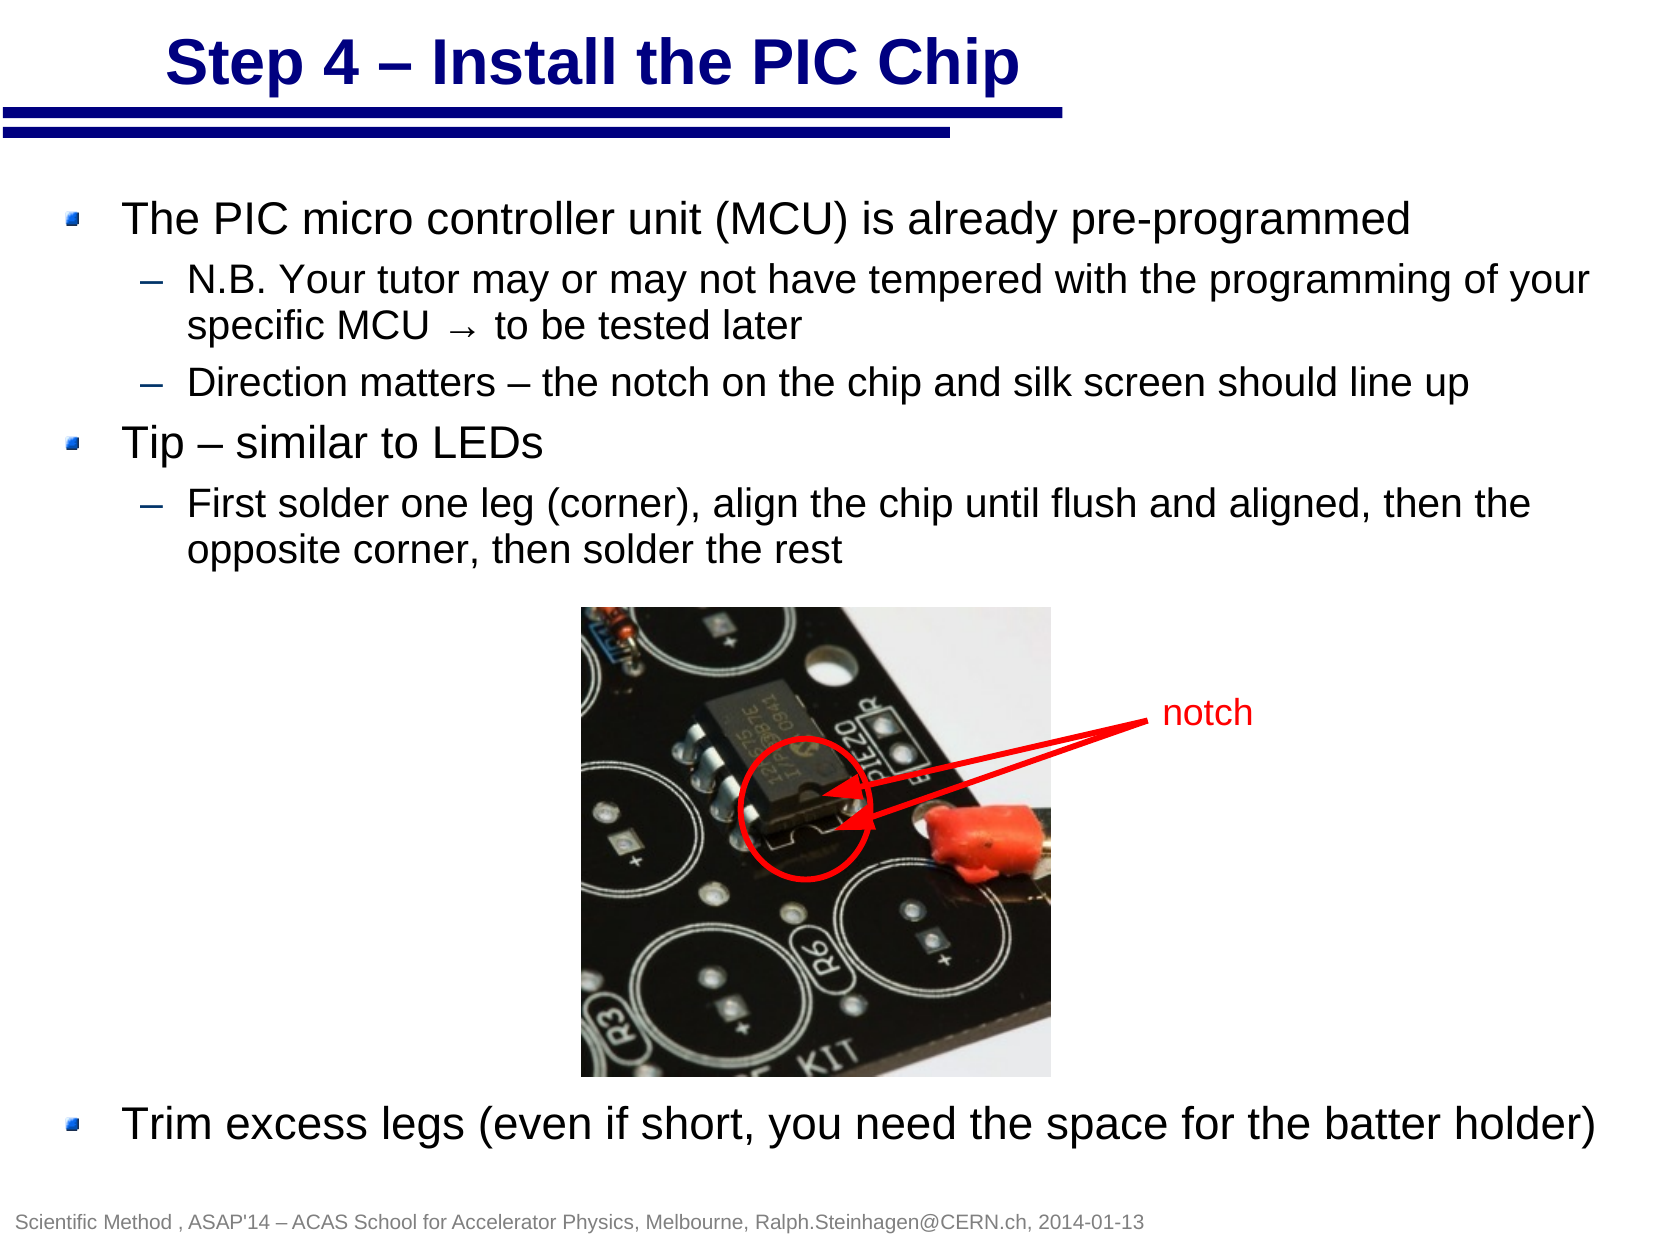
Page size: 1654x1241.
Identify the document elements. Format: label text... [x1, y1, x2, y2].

picture [871, 747, 1051, 812]
list The PIC micro controller unit (MCU) is already pre-programmed N.B. Your tutor may or may not have tempered with the programming of your specific MCU → to be tested later Direction matters – the notch on the chip and silk screen should line up Tip – similar to LEDs First solder one leg (corner), align the chip until flush and aligned, then the opposite corner, then solder the rest Trim excess legs (even if short, you need the space for the batter holder) [65, 192, 1628, 1205]
picture [581, 607, 1051, 1077]
text_box notch [1147, 684, 1269, 741]
title Step 4 – Install the PIC Chip [165, 0, 1323, 124]
picture [744, 742, 867, 876]
